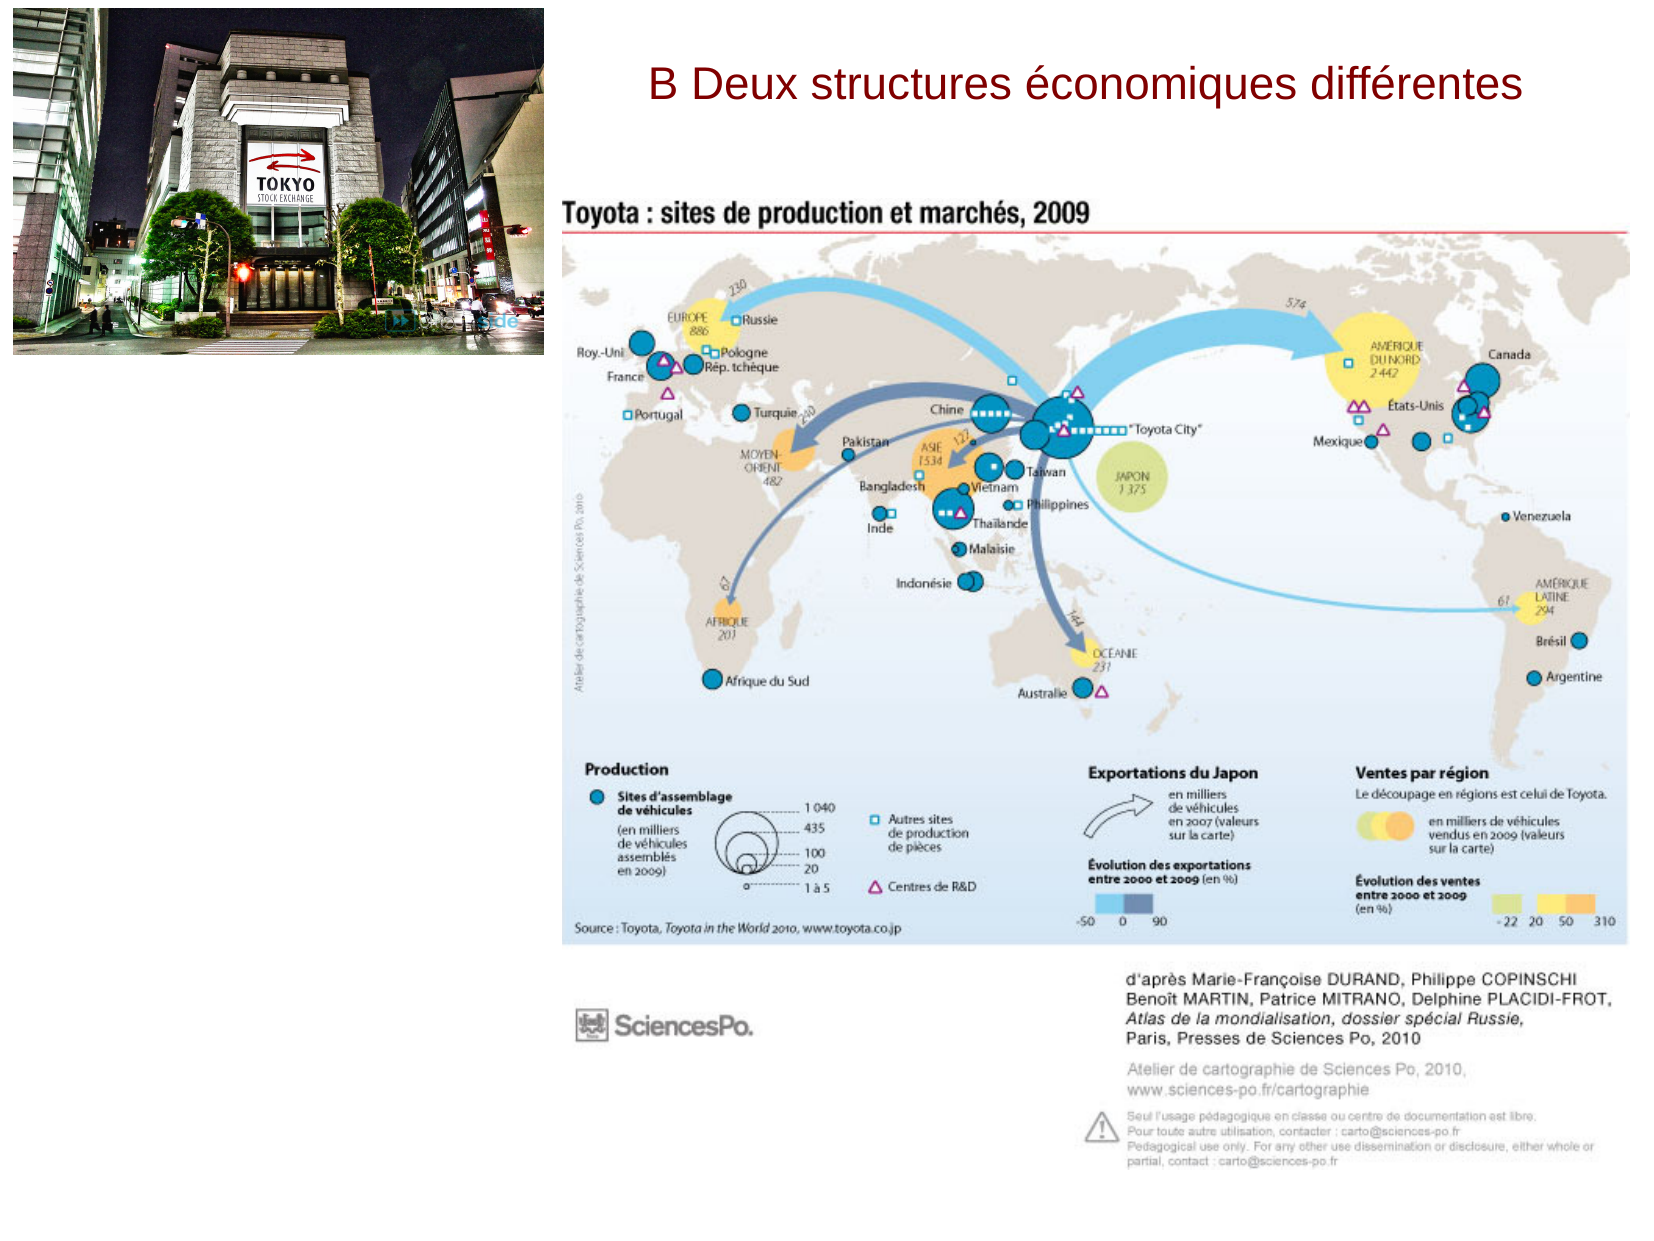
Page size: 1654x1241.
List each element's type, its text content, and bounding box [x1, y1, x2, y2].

title B Deux structures économiques différentes [614, 49, 1571, 119]
picture [562, 198, 1630, 1170]
picture [13, 8, 544, 355]
